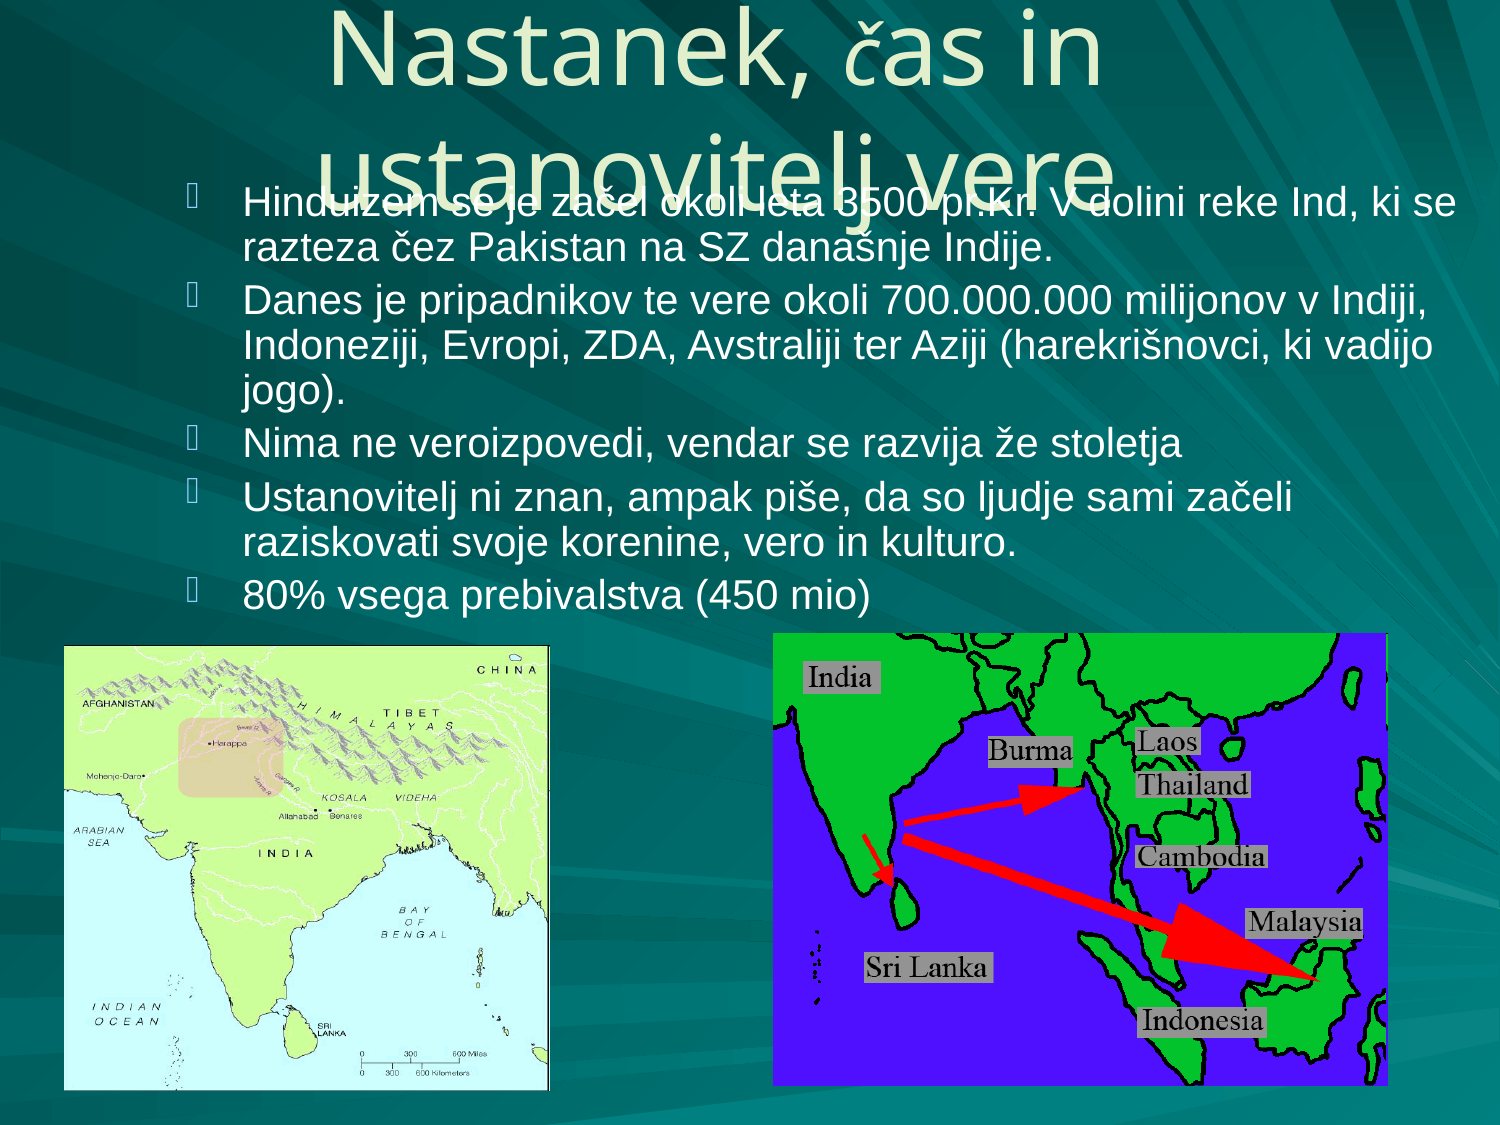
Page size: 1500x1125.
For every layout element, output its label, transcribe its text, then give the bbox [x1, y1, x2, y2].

title Nastanek, čas in ustanovitelj vere [41, 31, 1392, 182]
list Hinduizem se je začel okoli leta 3500 pr.Kr. V dolini reke Ind, ki se razteza čez Pakistan na SZ današnje Indije. Danes je pripadnikov te vere okoli 700.000.000 milijonov v Indiji, Indoneziji, Evropi, ZDA, Avstraliji ter Aziji (harekrišnovci, ki vadijo jogo). Nima ne veroizpovedi, vendar se razvija že stoletja Ustanovitelj ni znan, ampak piše, da so ljudje sami začeli raziskovati svoje korenine, vero in kulturo. 80% vsega prebivalstva (450 mio) [171, 172, 1500, 646]
picture [773, 633, 1388, 1086]
picture [64, 645, 550, 1091]
